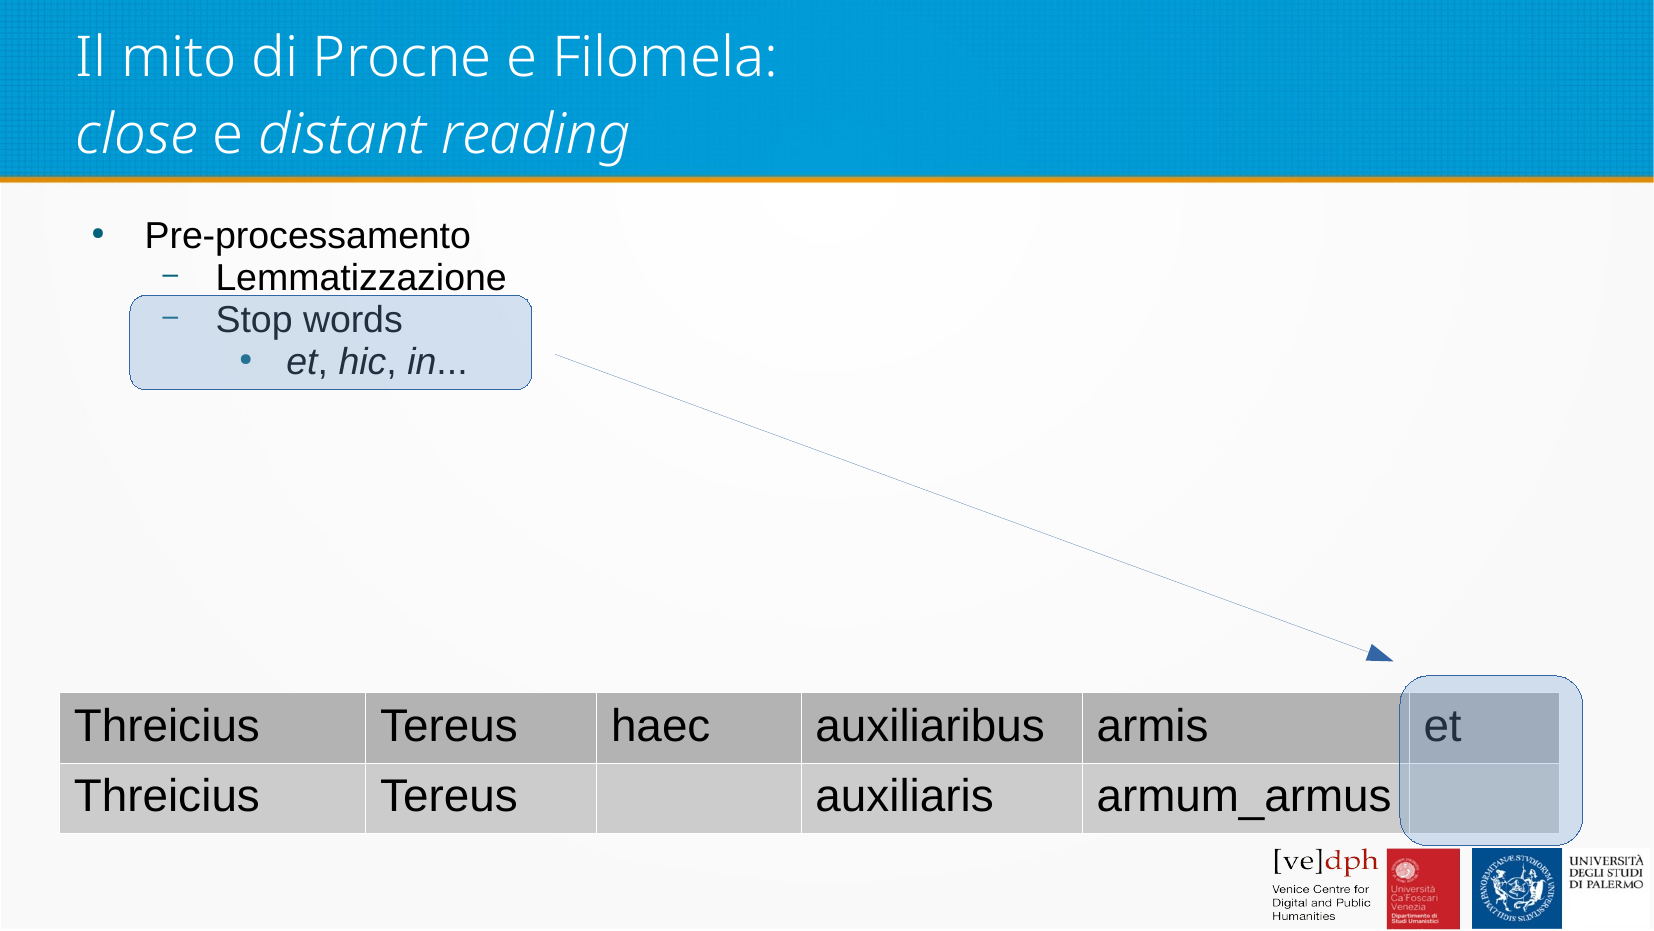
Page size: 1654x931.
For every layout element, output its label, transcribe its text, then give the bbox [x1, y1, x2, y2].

text_box [1399, 675, 1583, 846]
table_cell armum_armus [1083, 764, 1404, 833]
table_header armis [1083, 697, 1400, 763]
table_header Tereus [366, 697, 596, 763]
table_header Threicius [60, 697, 365, 763]
table_cell Tereus [366, 764, 596, 833]
title Il mito di Procne e Filomela: close e distant reading [75, 14, 1564, 171]
table_header haec [597, 697, 801, 763]
table_cell [597, 764, 801, 833]
table_cell Threicius [60, 764, 365, 833]
text_box [129, 295, 532, 390]
picture [0, 175, 1654, 931]
text_box Pre-processamento Lemmatizzazione Stop words et, hic, in... [59, 206, 1595, 697]
table_header auxiliaribus [802, 697, 1082, 763]
table_cell auxiliaris [802, 764, 1082, 833]
